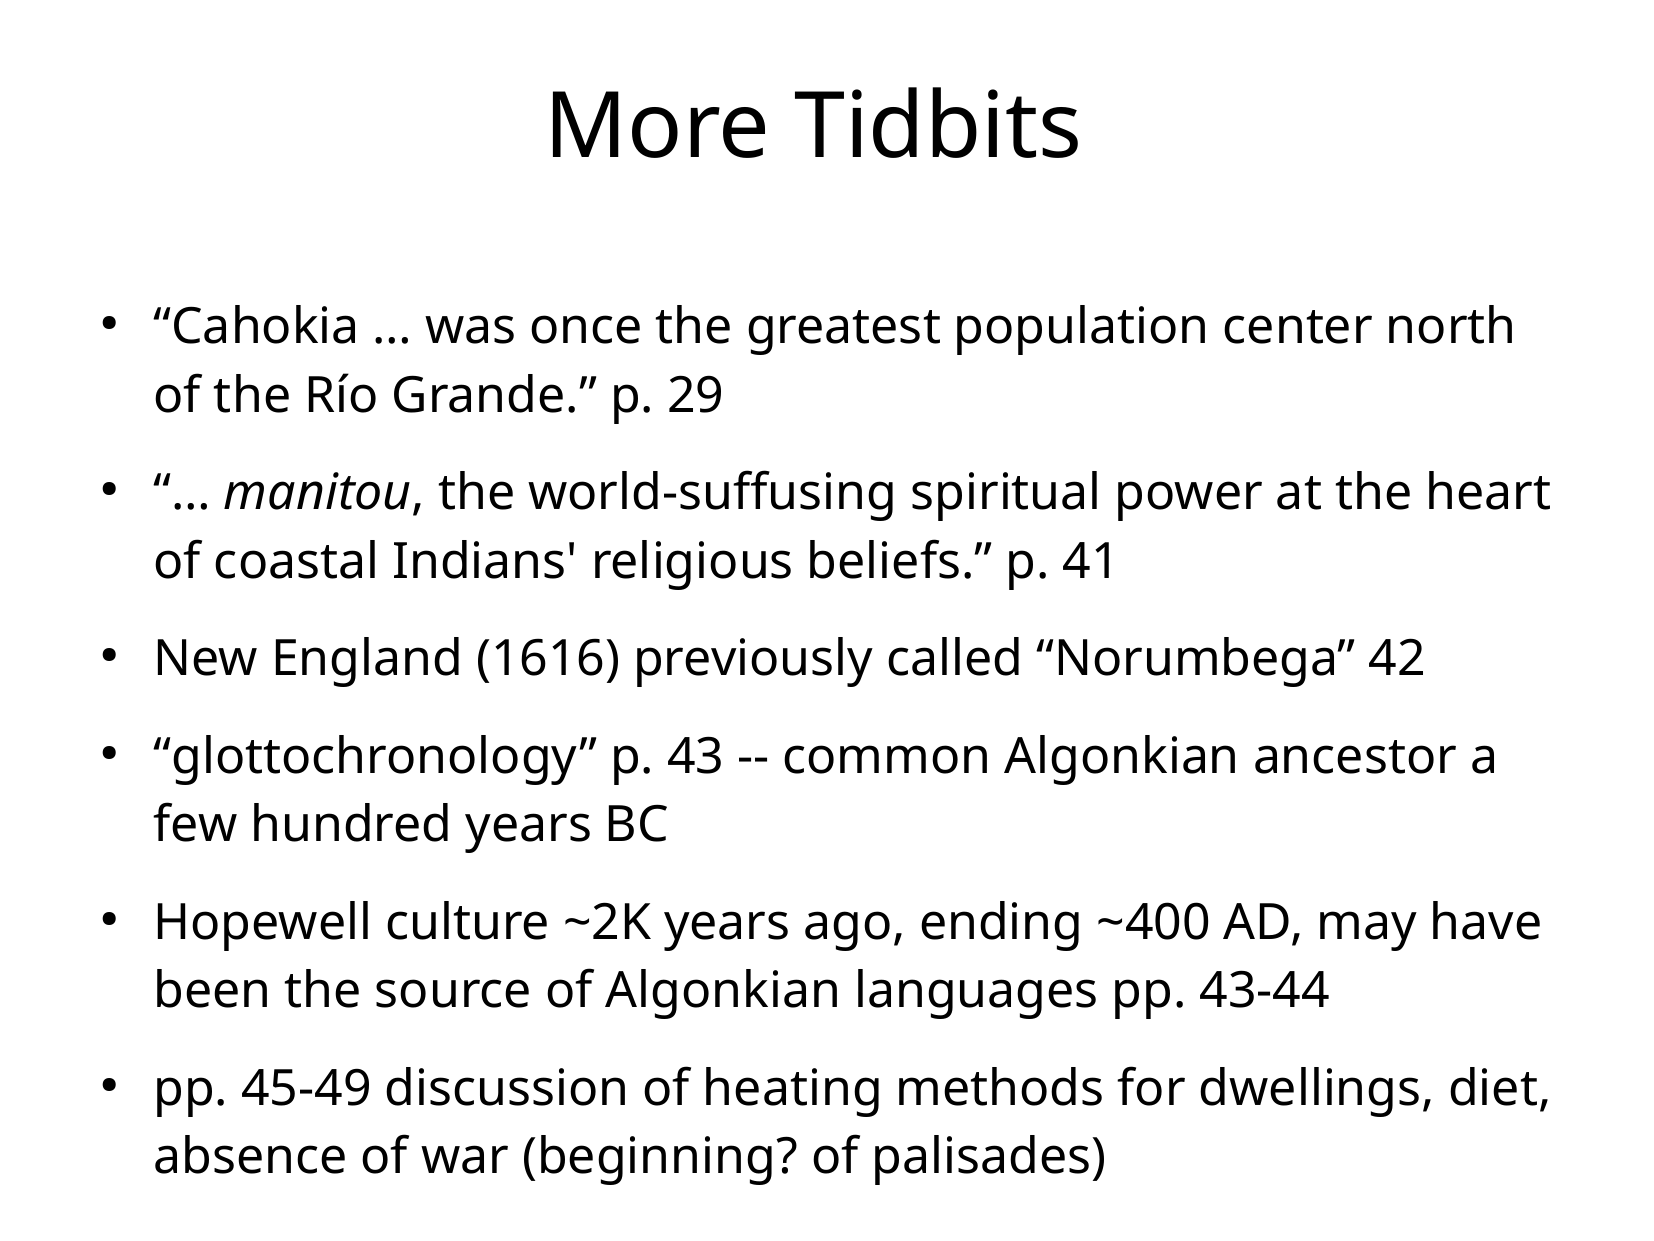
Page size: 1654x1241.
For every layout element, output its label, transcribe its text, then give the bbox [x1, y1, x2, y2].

title More Tidbits [82, 49, 1546, 196]
list “Cahokia … was once the greatest population center north of the Río Grande.” p. 29 “… manitou, the world-suffusing spiritual power at the heart of coastal Indians' religious beliefs.” p. 41 New England (1616) previously called “Norumbega” 42 “glottochronology” p. 43 -- common Algonkian ancestor a few hundred years BC Hopewell culture ~2K years ago, ending ~400 AD, may have been the source of Algonkian languages pp. 43-44 pp. 45-49 discussion of heating methods for dwellings, diet, absence of war (beginning? of palisades) [82, 290, 1571, 1109]
